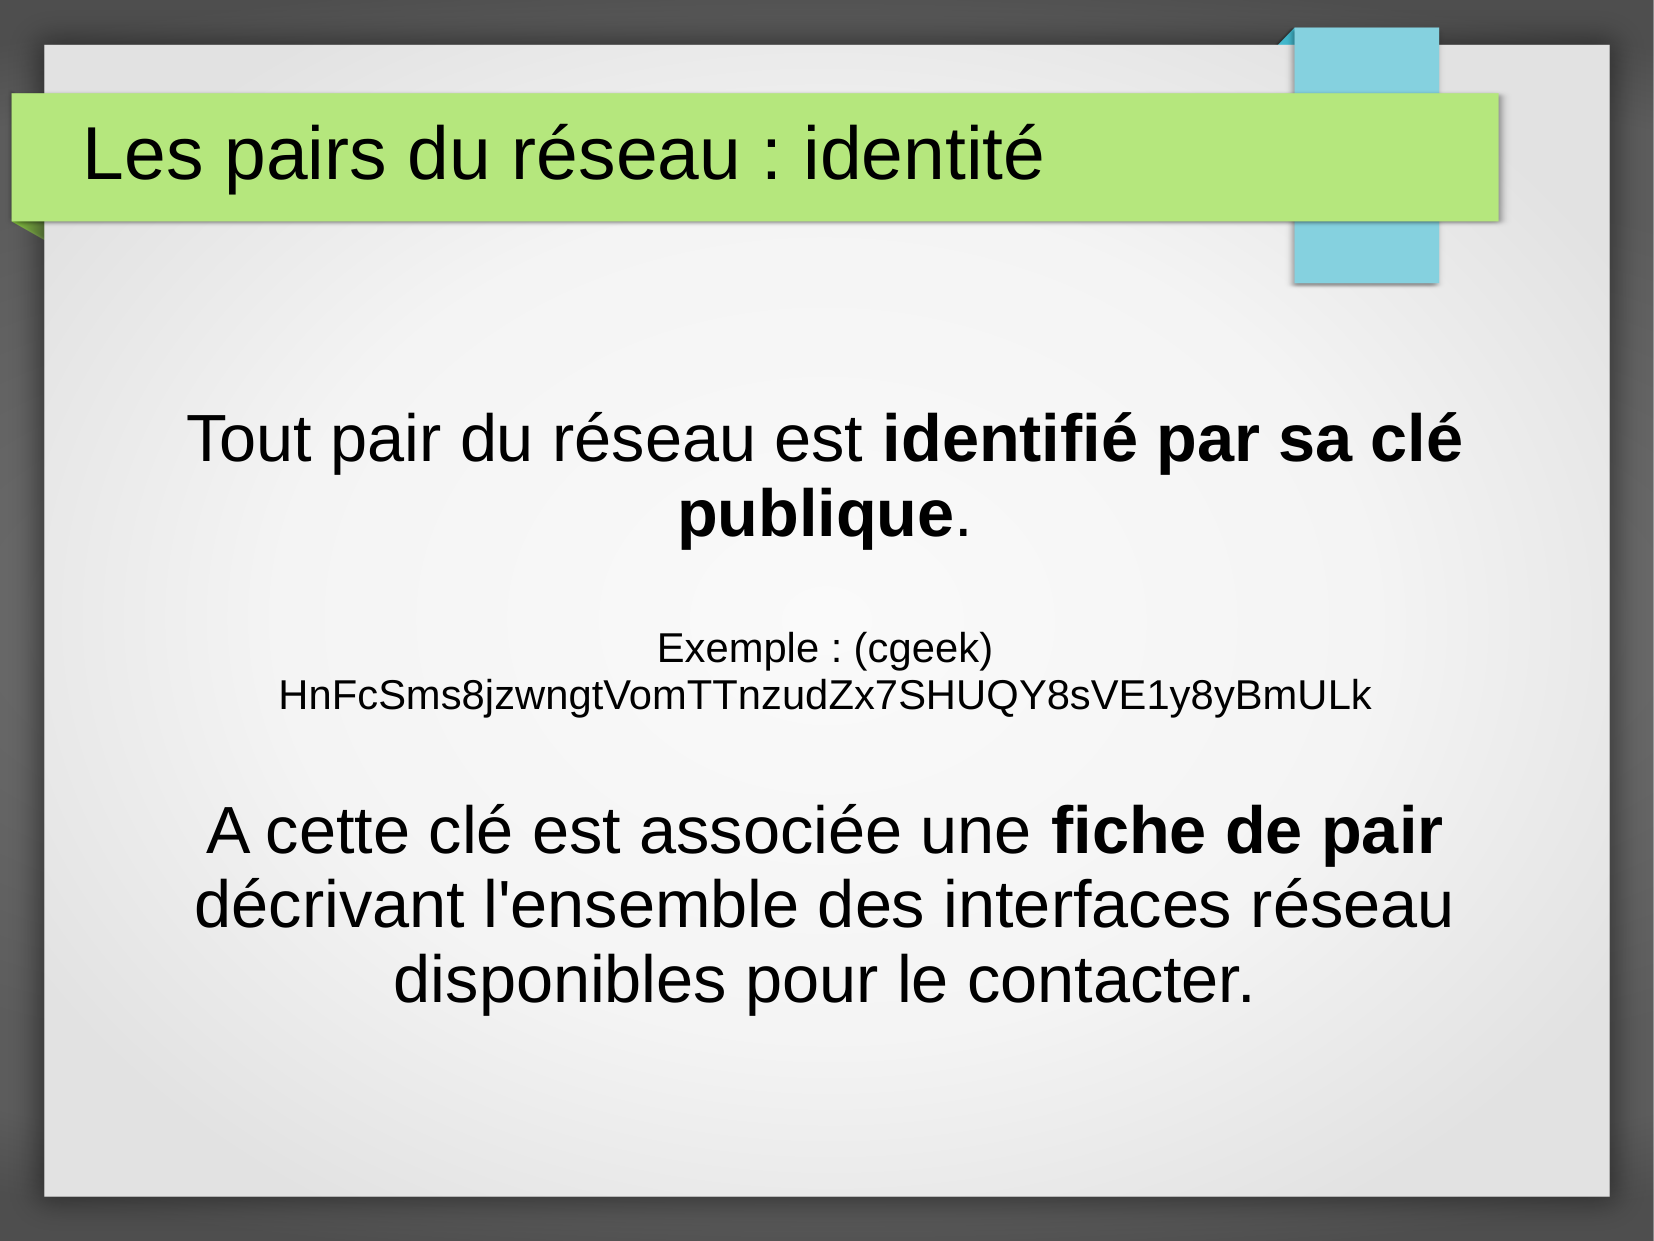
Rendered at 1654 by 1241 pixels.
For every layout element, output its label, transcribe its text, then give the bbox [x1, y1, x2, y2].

subtitle Tout pair du réseau est identifié par sa clé publique. Exemple : (cgeek) HnFcSms8jzwngtVomTTnzudZx7SHUQY8sVE1y8yBmULk A cette clé est associée une fiche de pair décrivant l'ensemble des interfaces réseau disponibles pour le contacter. [81, 349, 1570, 1069]
title Les pairs du réseau : identité [82, 94, 1501, 213]
picture [0, 0, 1654, 1241]
